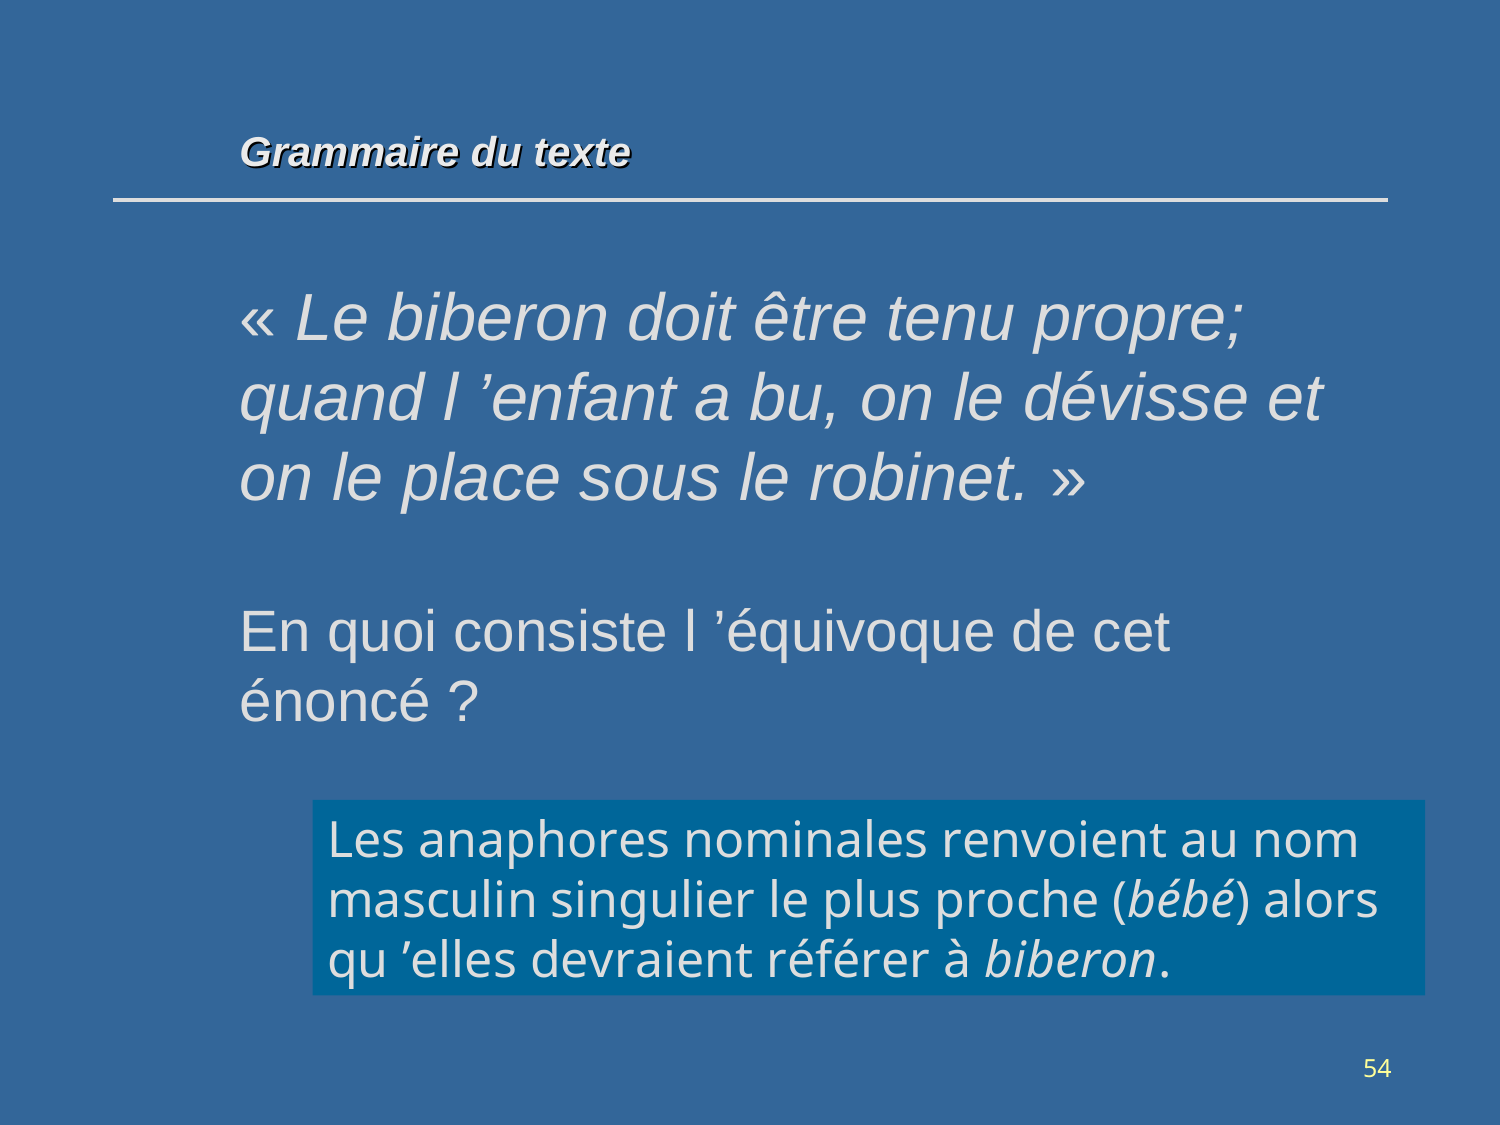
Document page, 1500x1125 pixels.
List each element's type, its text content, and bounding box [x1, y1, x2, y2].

text_box Grammaire du texte [224, 116, 647, 183]
text_box « Le biberon doit être tenu propre; quand l ’enfant a bu, on le dévisse et on le place sous le robinet. » En quoi consiste l ’équivoque de cet énoncé ? [225, 265, 1363, 742]
text_box Les anaphores nominales renvoient au nom masculin singulier le plus proche (bébé) alors qu ’elles devraient référer à biberon. [312, 799, 1426, 996]
